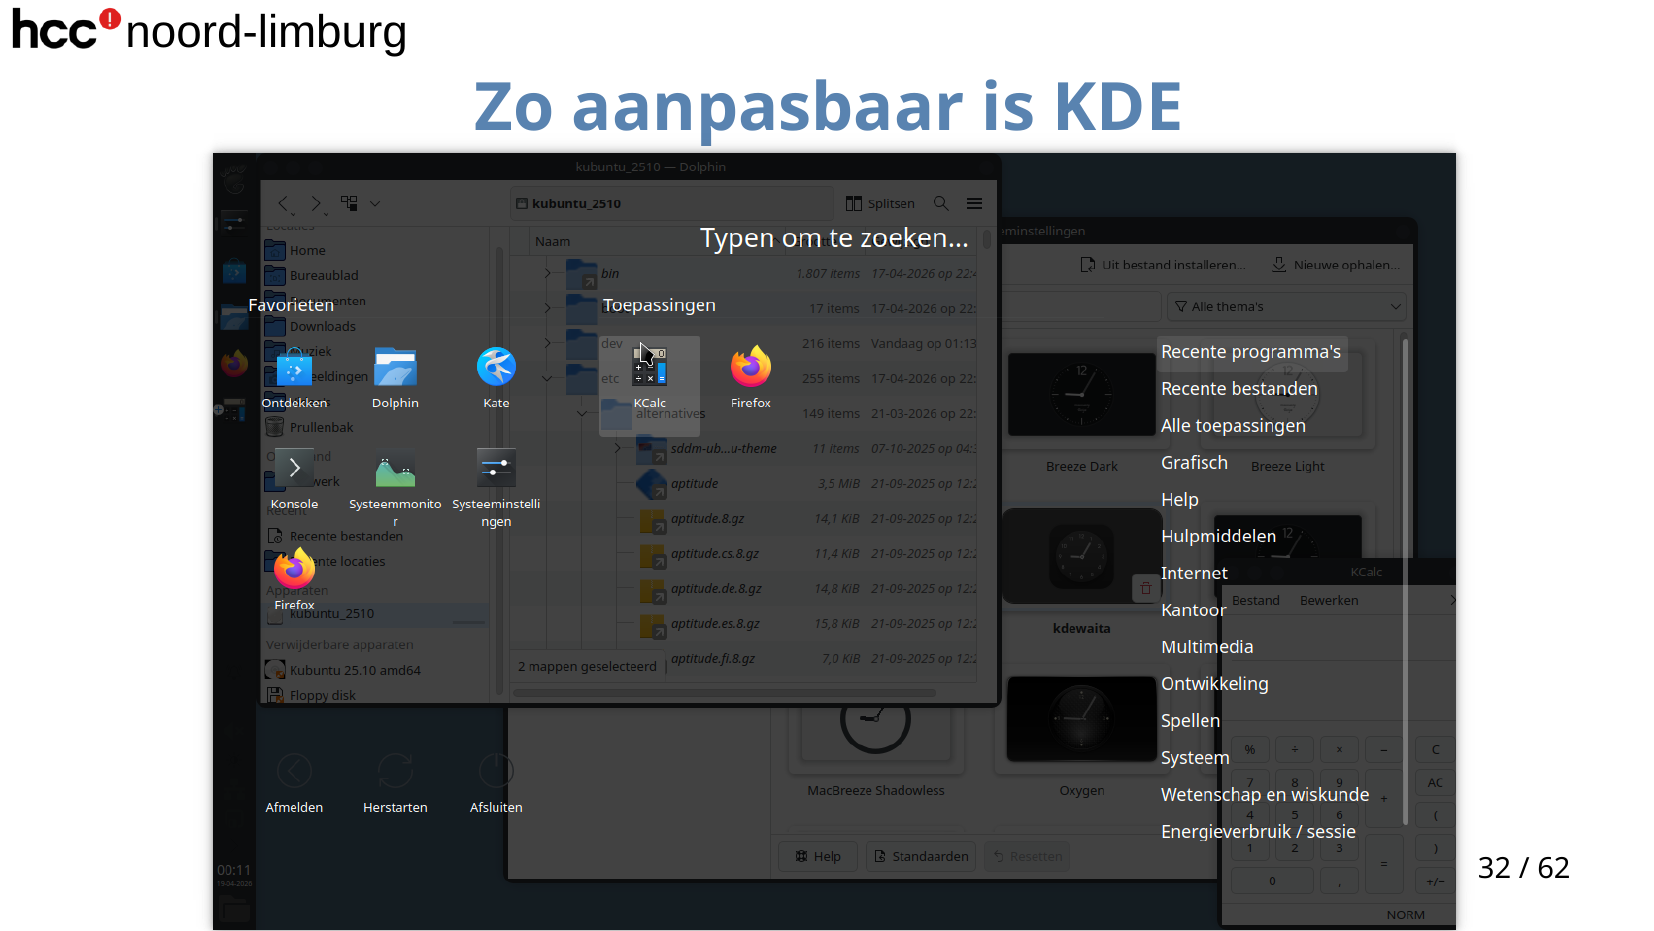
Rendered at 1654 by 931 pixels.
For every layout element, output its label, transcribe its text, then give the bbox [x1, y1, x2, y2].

title Zo aanpasbaar is KDE [118, 59, 1524, 150]
picture [193, 133, 1475, 931]
picture [11, 6, 122, 50]
